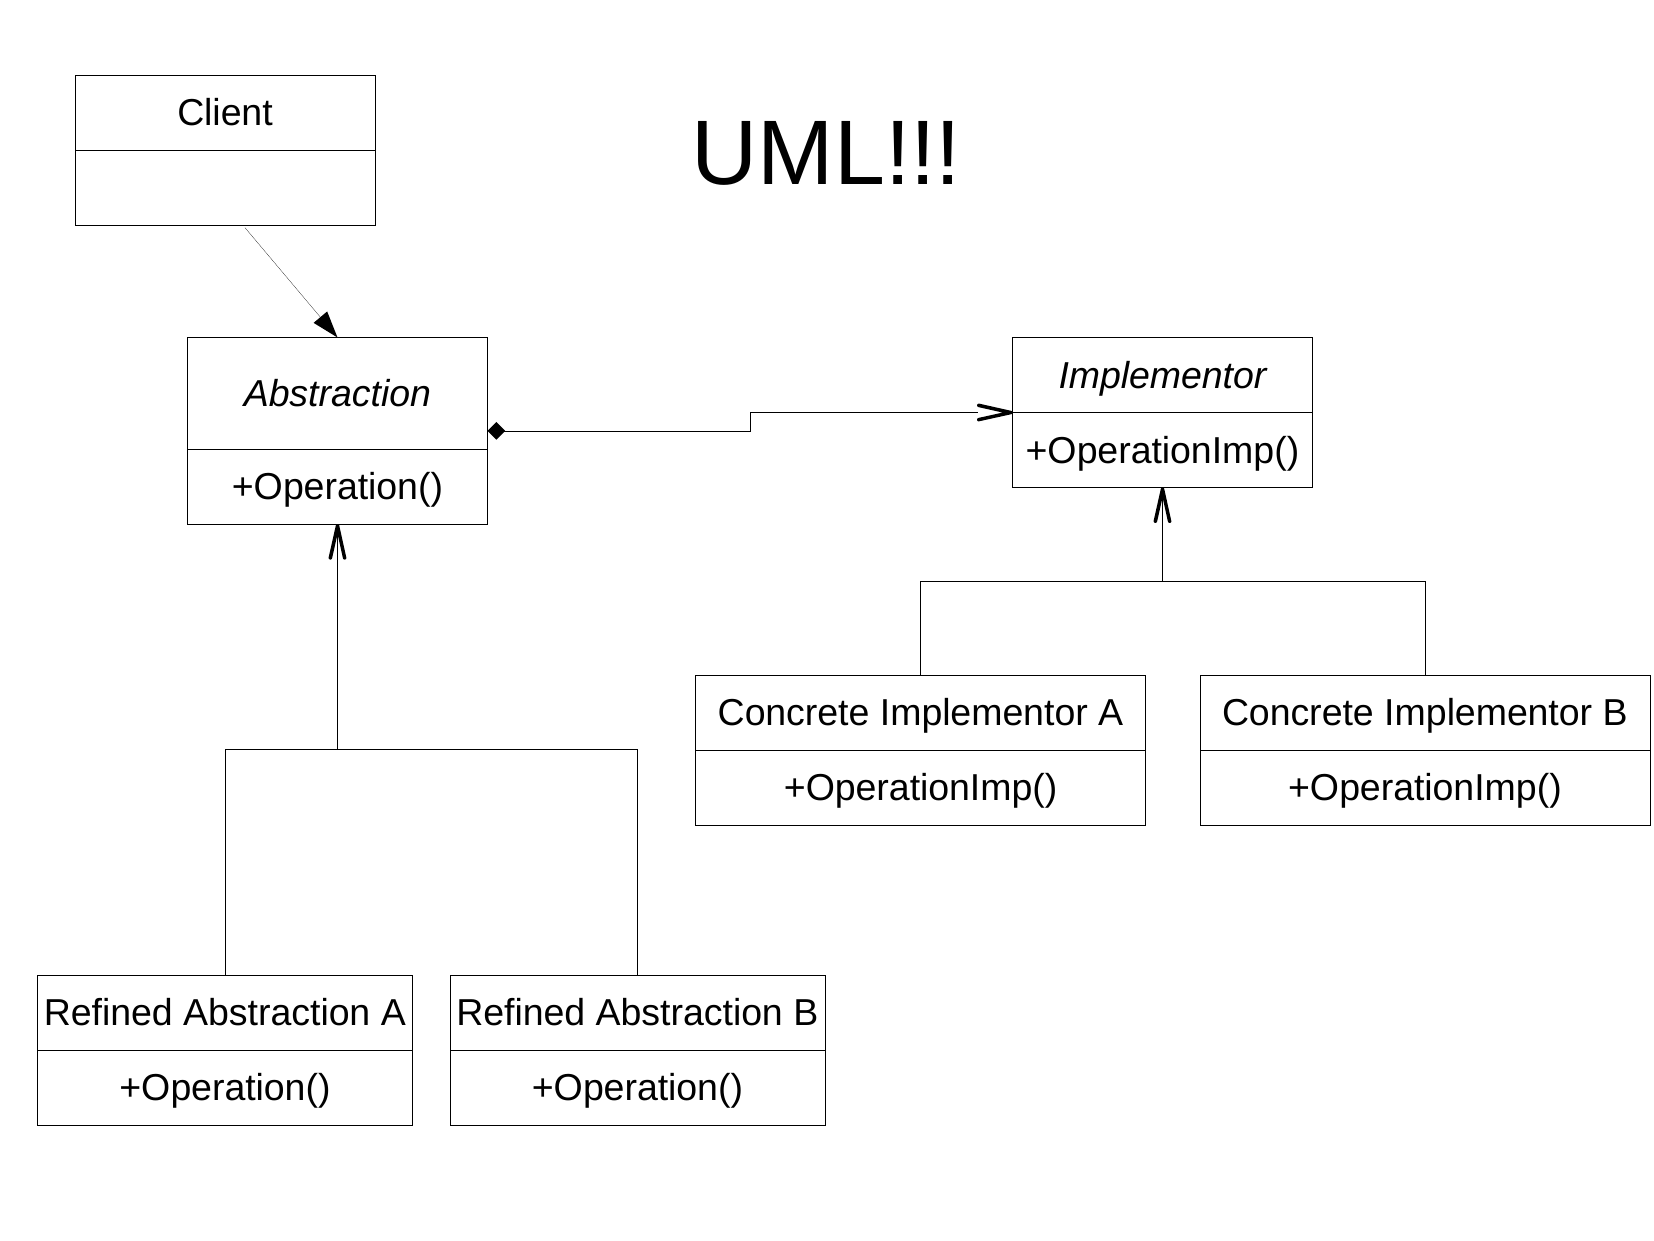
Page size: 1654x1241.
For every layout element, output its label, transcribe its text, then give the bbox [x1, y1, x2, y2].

text_box +OperationImp() [695, 750, 1146, 826]
text_box +Operation() [450, 1050, 826, 1126]
text_box Refined Abstraction B [450, 975, 826, 1050]
text_box Client [75, 75, 82, 150]
text_box Abstraction [187, 337, 488, 449]
title UML!!! [82, 56, 1571, 250]
text_box Refined Abstraction A [37, 975, 413, 1050]
text_box Implementor [1012, 337, 1313, 412]
text_box +Operation() [37, 1050, 413, 1126]
text_box [75, 150, 82, 226]
text_box +OperationImp() [1200, 750, 1651, 826]
text_box +OperationImp() [1012, 412, 1313, 488]
text_box Concrete Implementor B [1200, 675, 1651, 750]
text_box +Operation() [187, 449, 488, 525]
text_box Concrete Implementor A [695, 675, 1146, 750]
